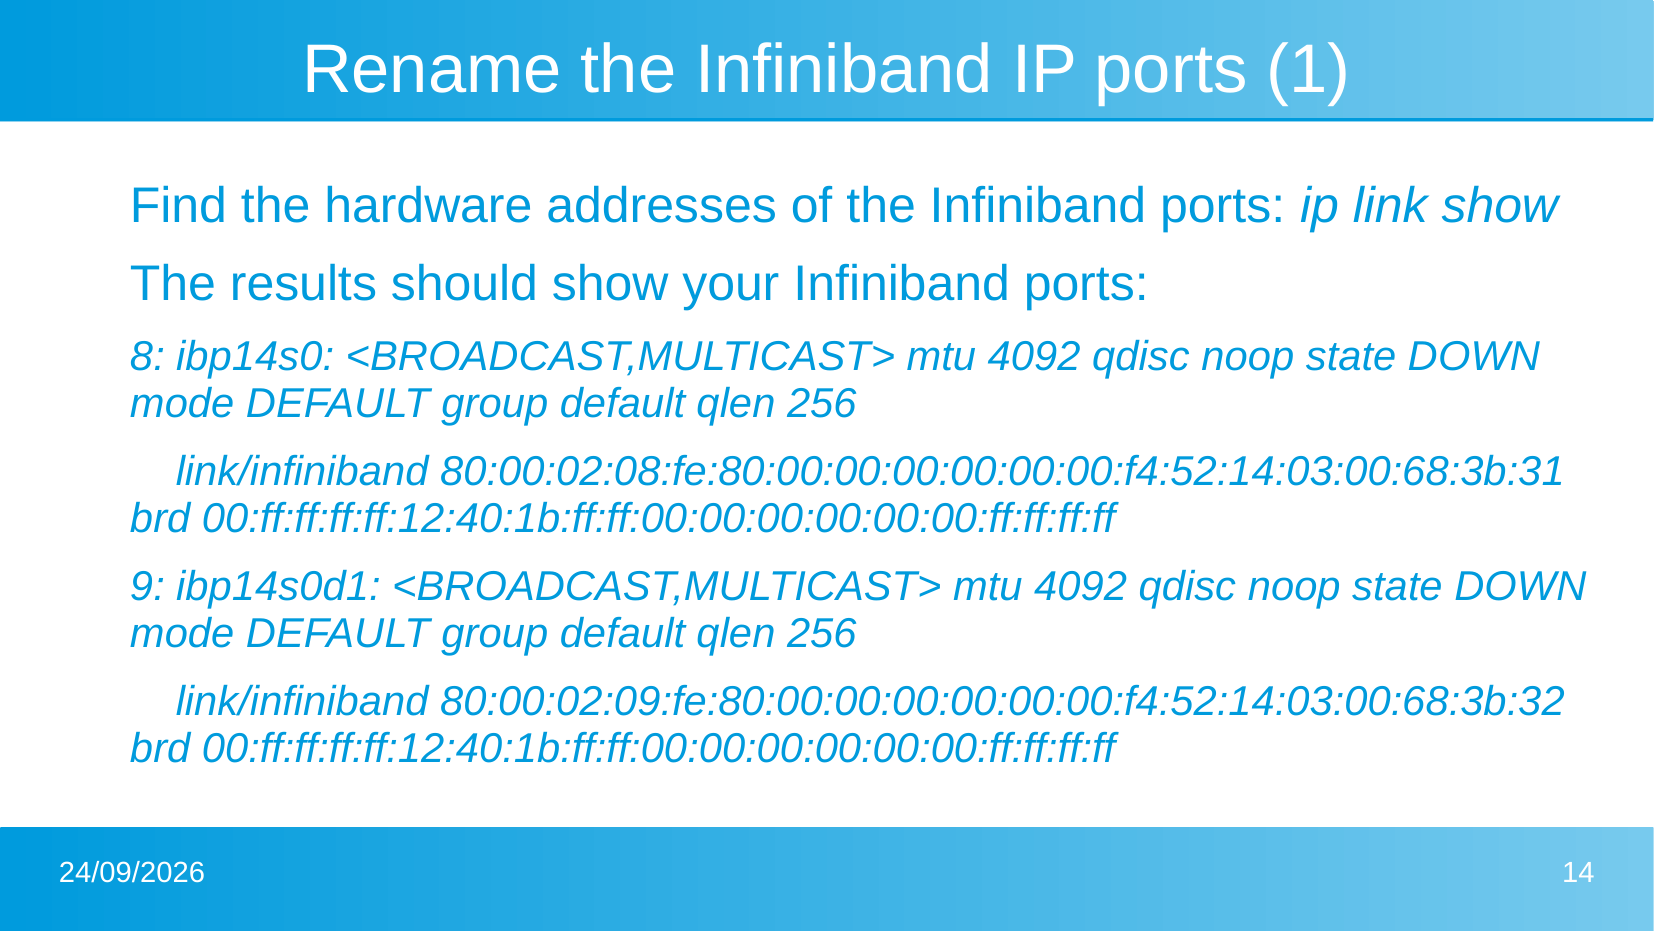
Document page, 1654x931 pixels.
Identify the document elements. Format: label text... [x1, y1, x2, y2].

list Find the hardware addresses of the Infiniband ports: ip link show The results should show your Infiniband ports: 8: ibp14s0: <BROADCAST,MULTICAST> mtu 4092 qdisc noop state DOWN mode DEFAULT group default qlen 256 link/infiniband 80:00:02:08:fe:80:00:00:00:00:00:00:f4:52:14:03:00:68:3b:31 brd 00:ff:ff:ff:ff:12:40:1b:ff:ff:00:00:00:00:00:00:ff:ff:ff:ff 9: ibp14s0d1: <BROADCAST,MULTICAST> mtu 4092 qdisc noop state DOWN mode DEFAULT group default qlen 256 link/infiniband 80:00:02:09:fe:80:00:00:00:00:00:00:f4:52:14:03:00:68:3b:32 brd 00:ff:ff:ff:ff:12:40:1b:ff:ff:00:00:00:00:00:00:ff:ff:ff:ff [59, 177, 1595, 768]
title Rename the Infiniband IP ports (1) [59, 29, 1595, 108]
